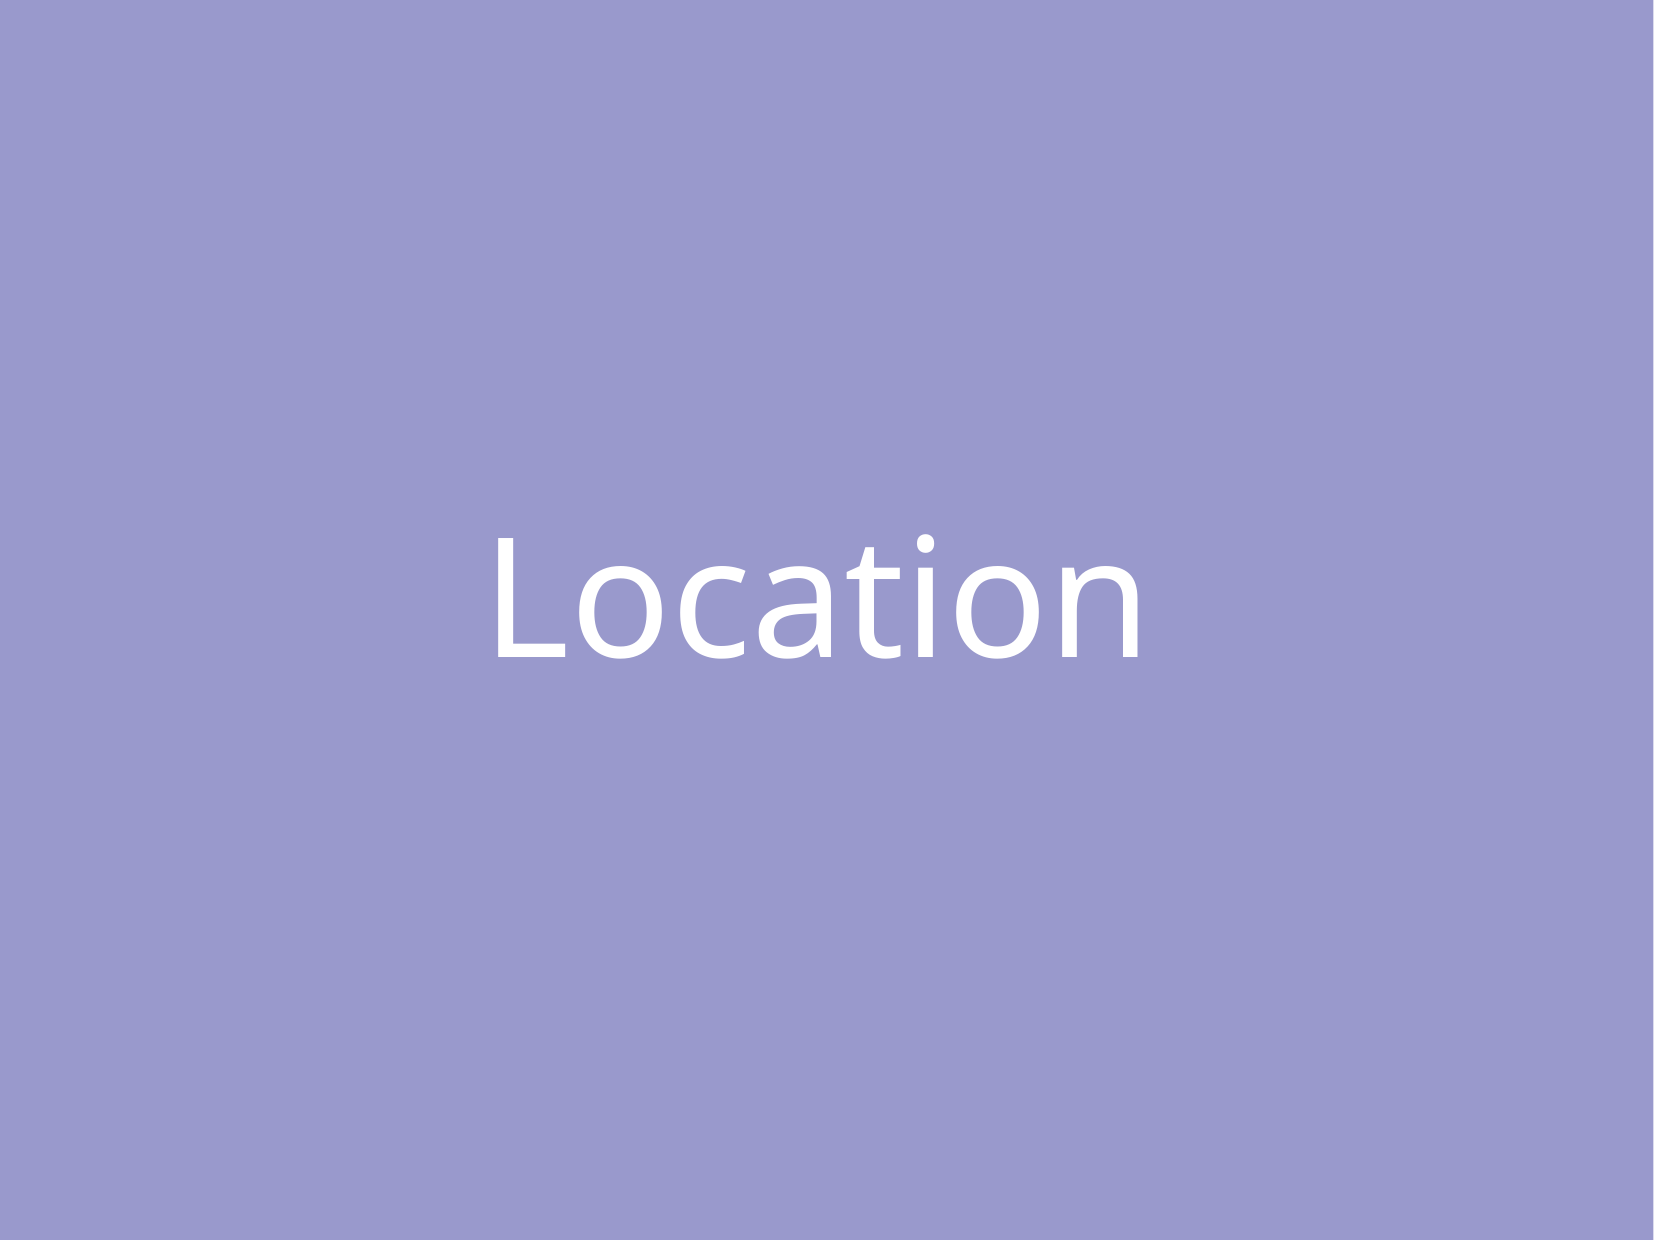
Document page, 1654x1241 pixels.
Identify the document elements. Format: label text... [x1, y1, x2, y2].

text_box Location [0, 472, 1641, 682]
